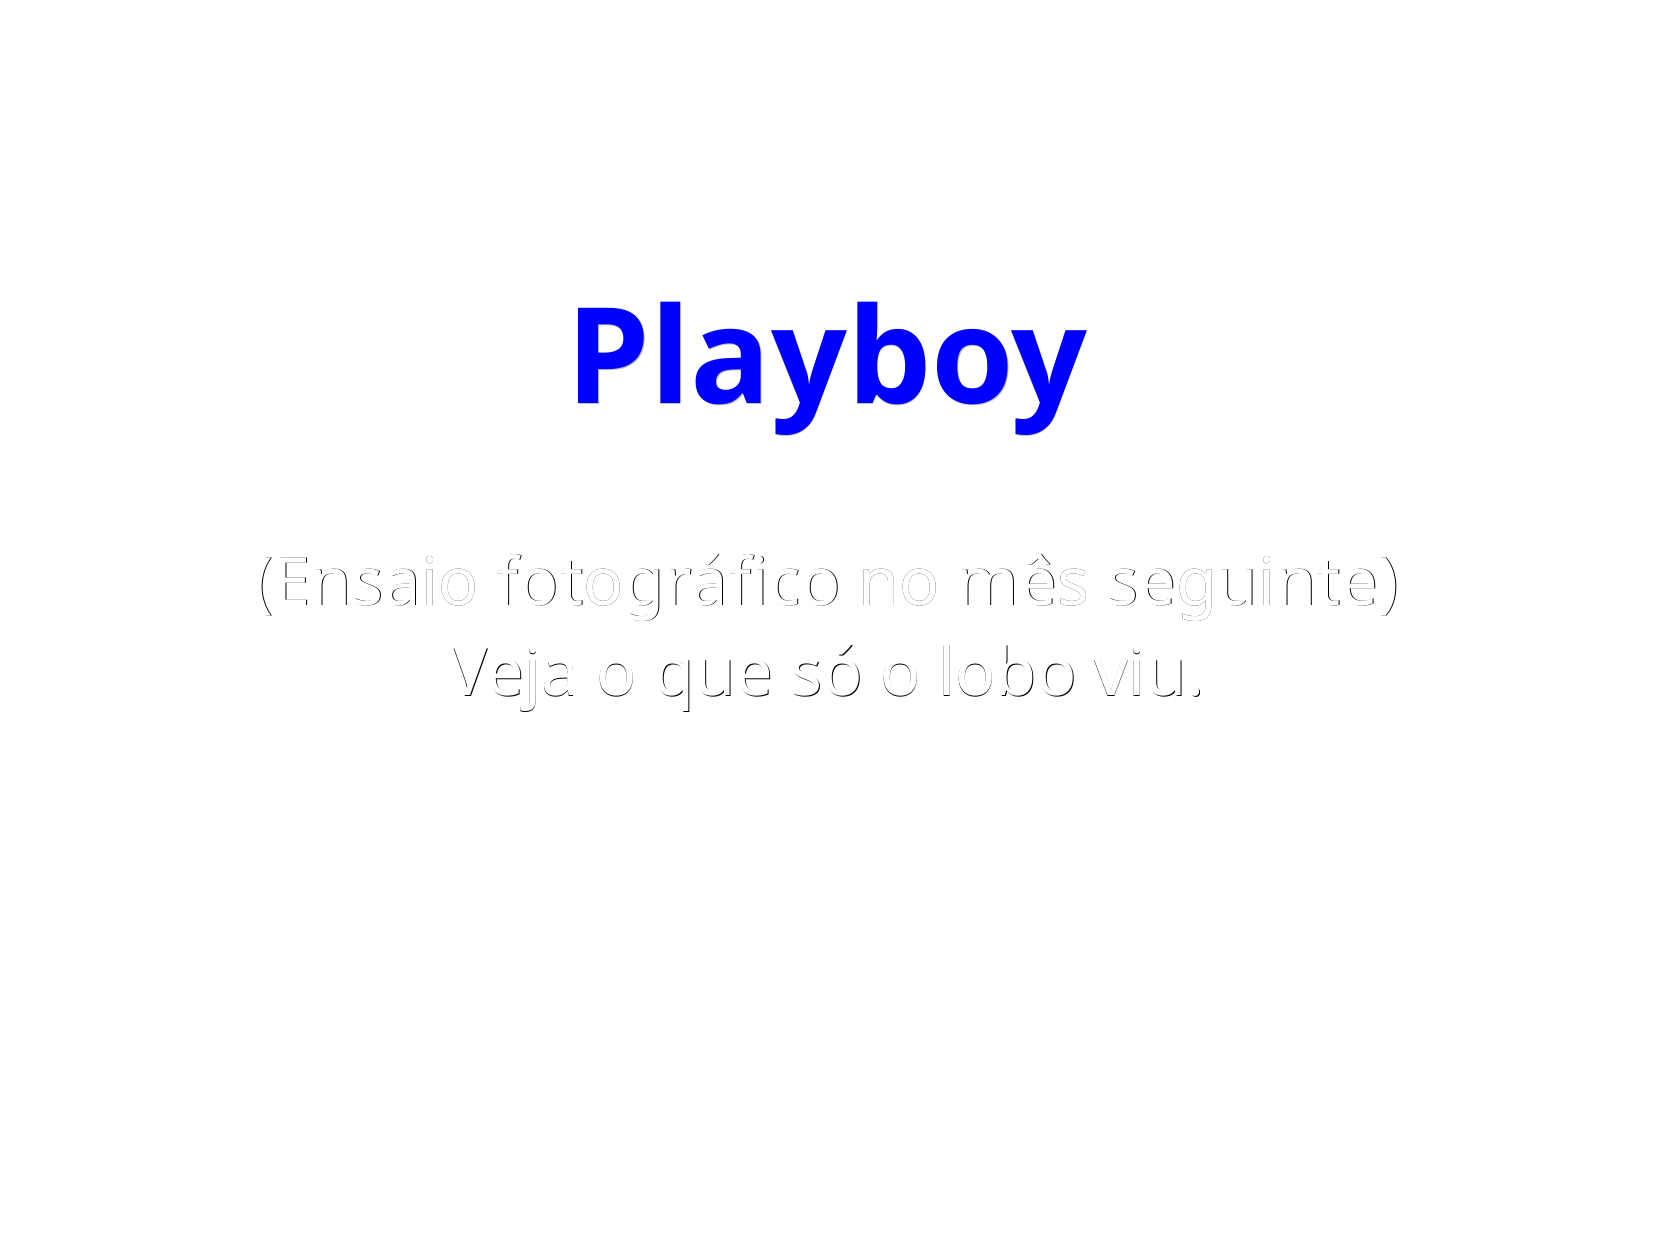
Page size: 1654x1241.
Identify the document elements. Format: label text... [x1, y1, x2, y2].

subtitle Playboy (Ensaio fotográfico no mês seguinte) Veja o que só o lobo viu. [82, 56, 1571, 1102]
